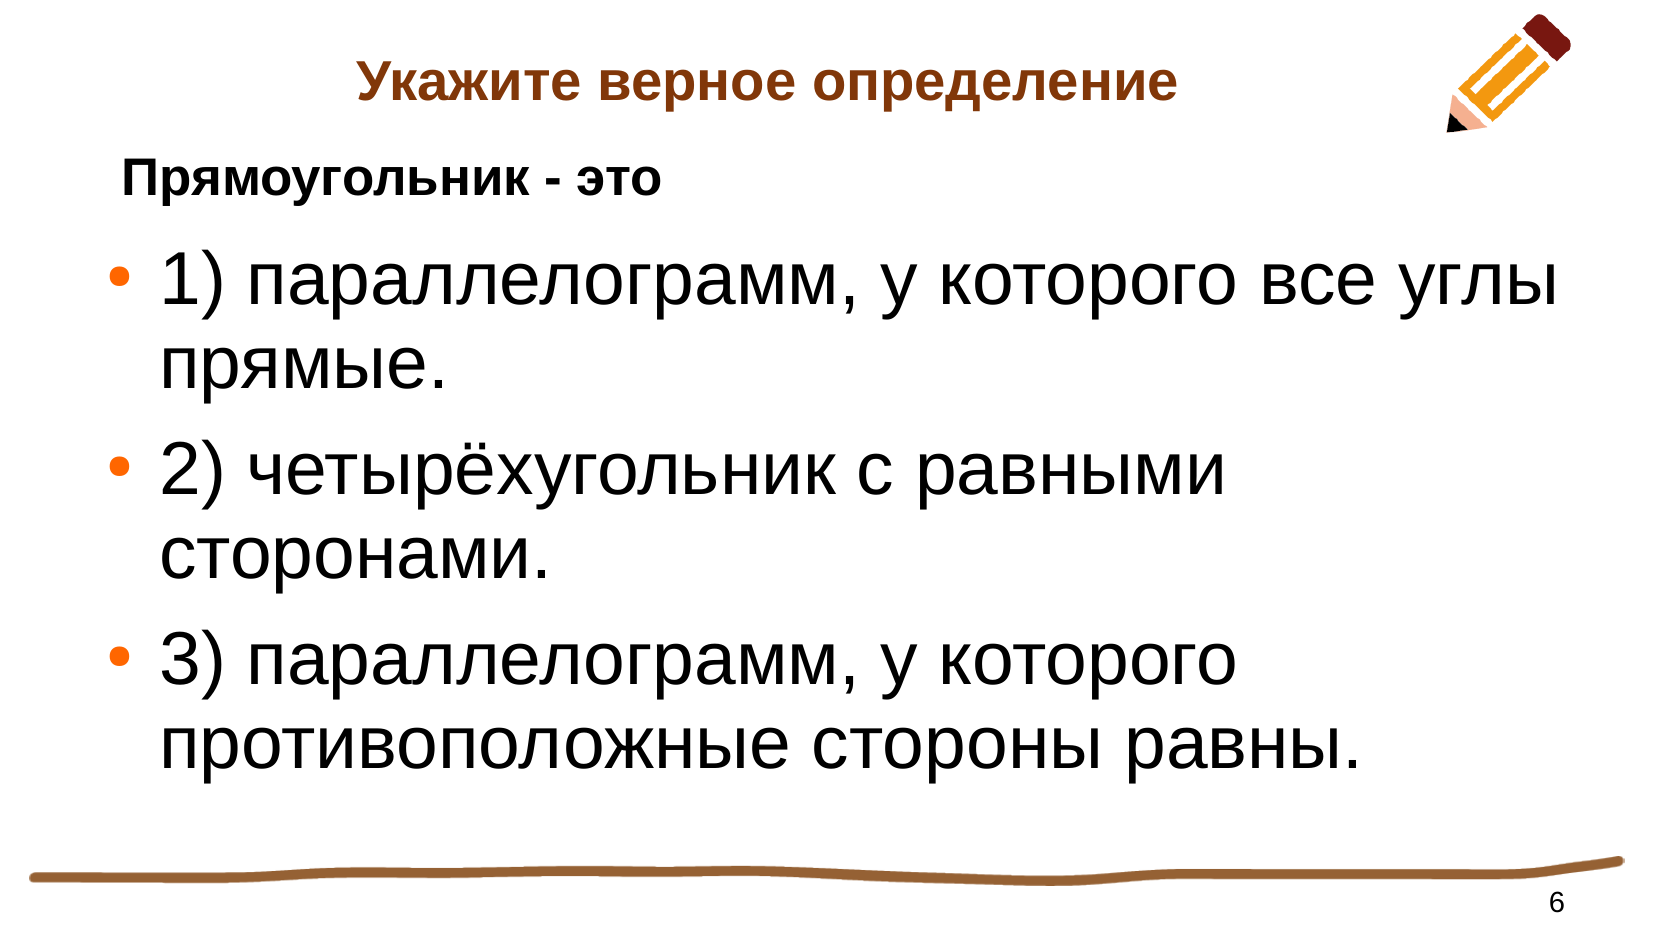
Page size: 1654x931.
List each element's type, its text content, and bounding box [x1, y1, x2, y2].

list 1) параллелограмм, у которого все углы прямые. 2) четырёхугольник с равными сторонами. 3) параллелограмм, у которого противоположные стороны равны. [88, 236, 1566, 857]
picture [29, 856, 1625, 886]
list Прямоугольник - это [88, 147, 1004, 207]
title Укажите верное определение [88, 29, 1447, 133]
picture [1446, 14, 1571, 133]
